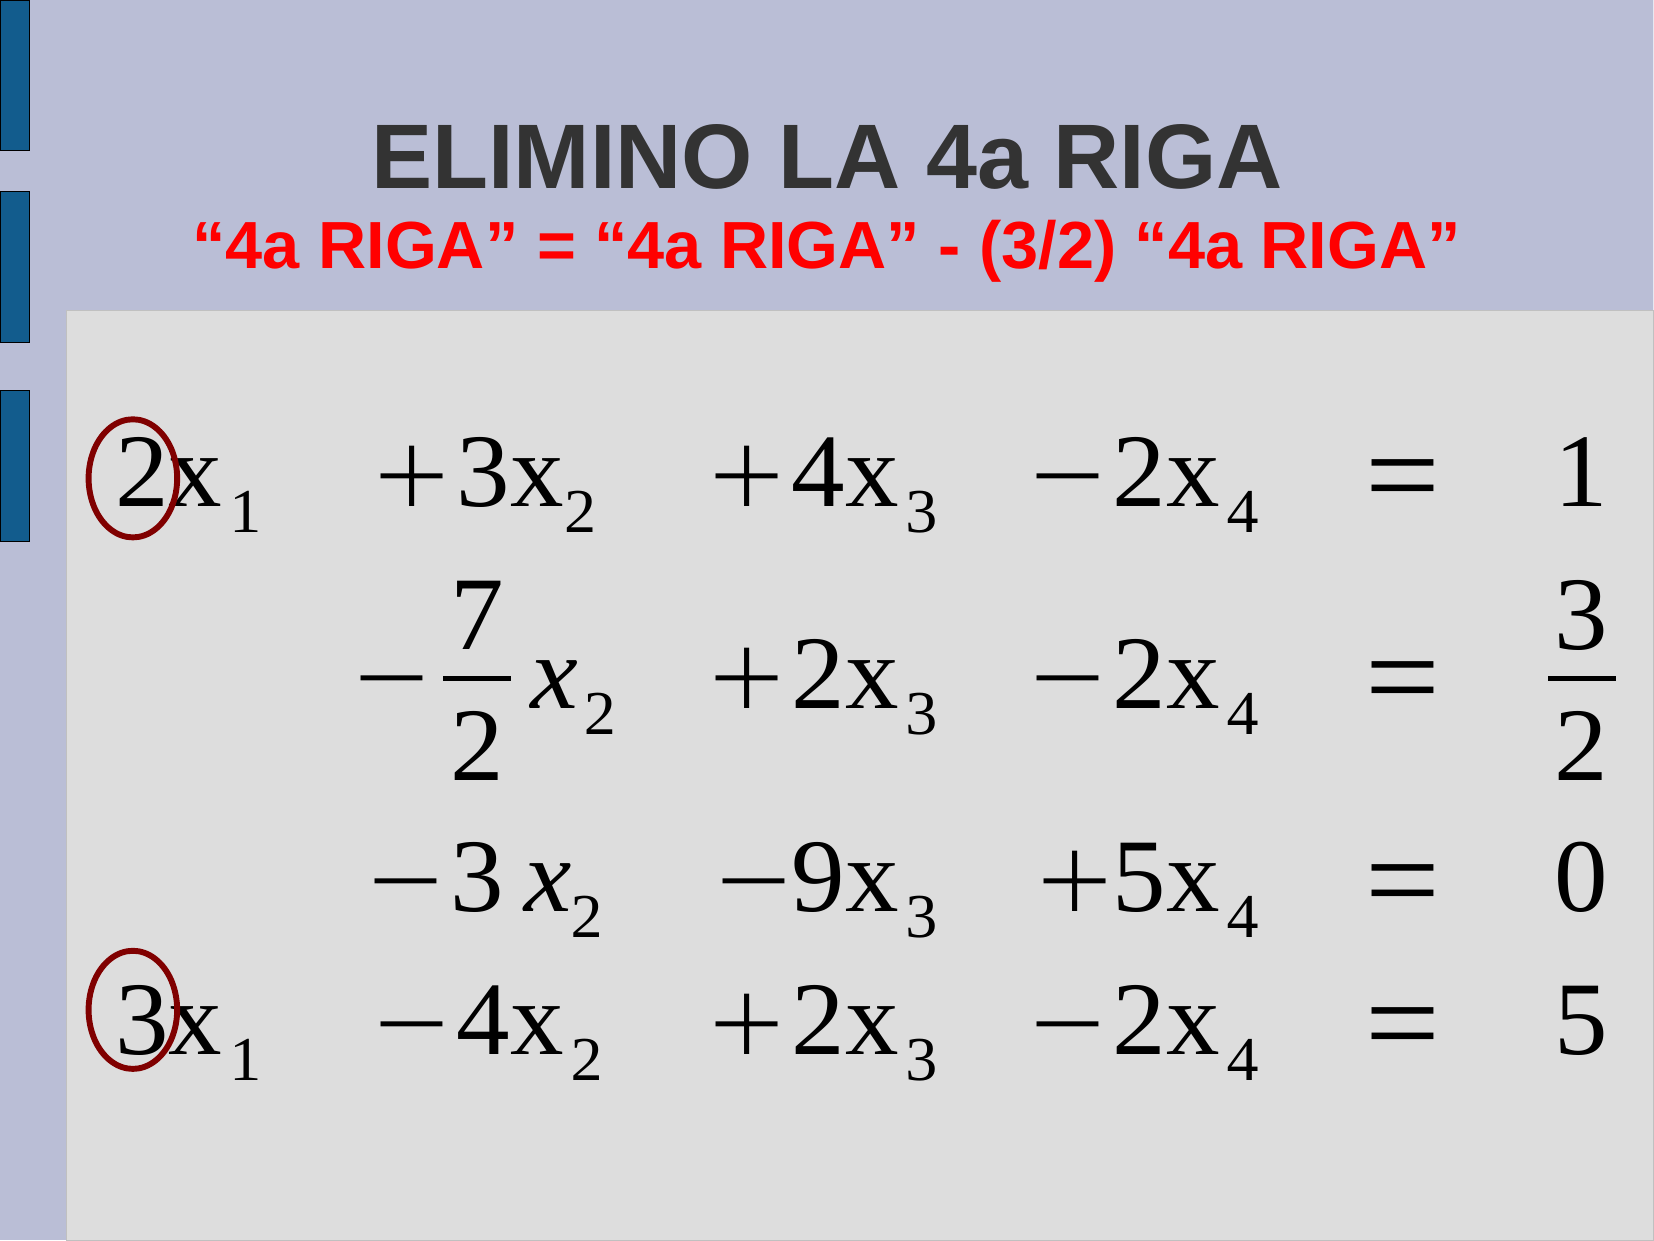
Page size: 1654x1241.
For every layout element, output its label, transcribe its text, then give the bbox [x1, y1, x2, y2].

text_box [88, 950, 178, 1069]
title ELIMINO LA 4a RIGA “4a RIGA” = “4a RIGA” - (3/2) “4a RIGA” [121, 98, 1534, 291]
chart [88, 401, 1646, 1095]
text_box [88, 419, 178, 538]
